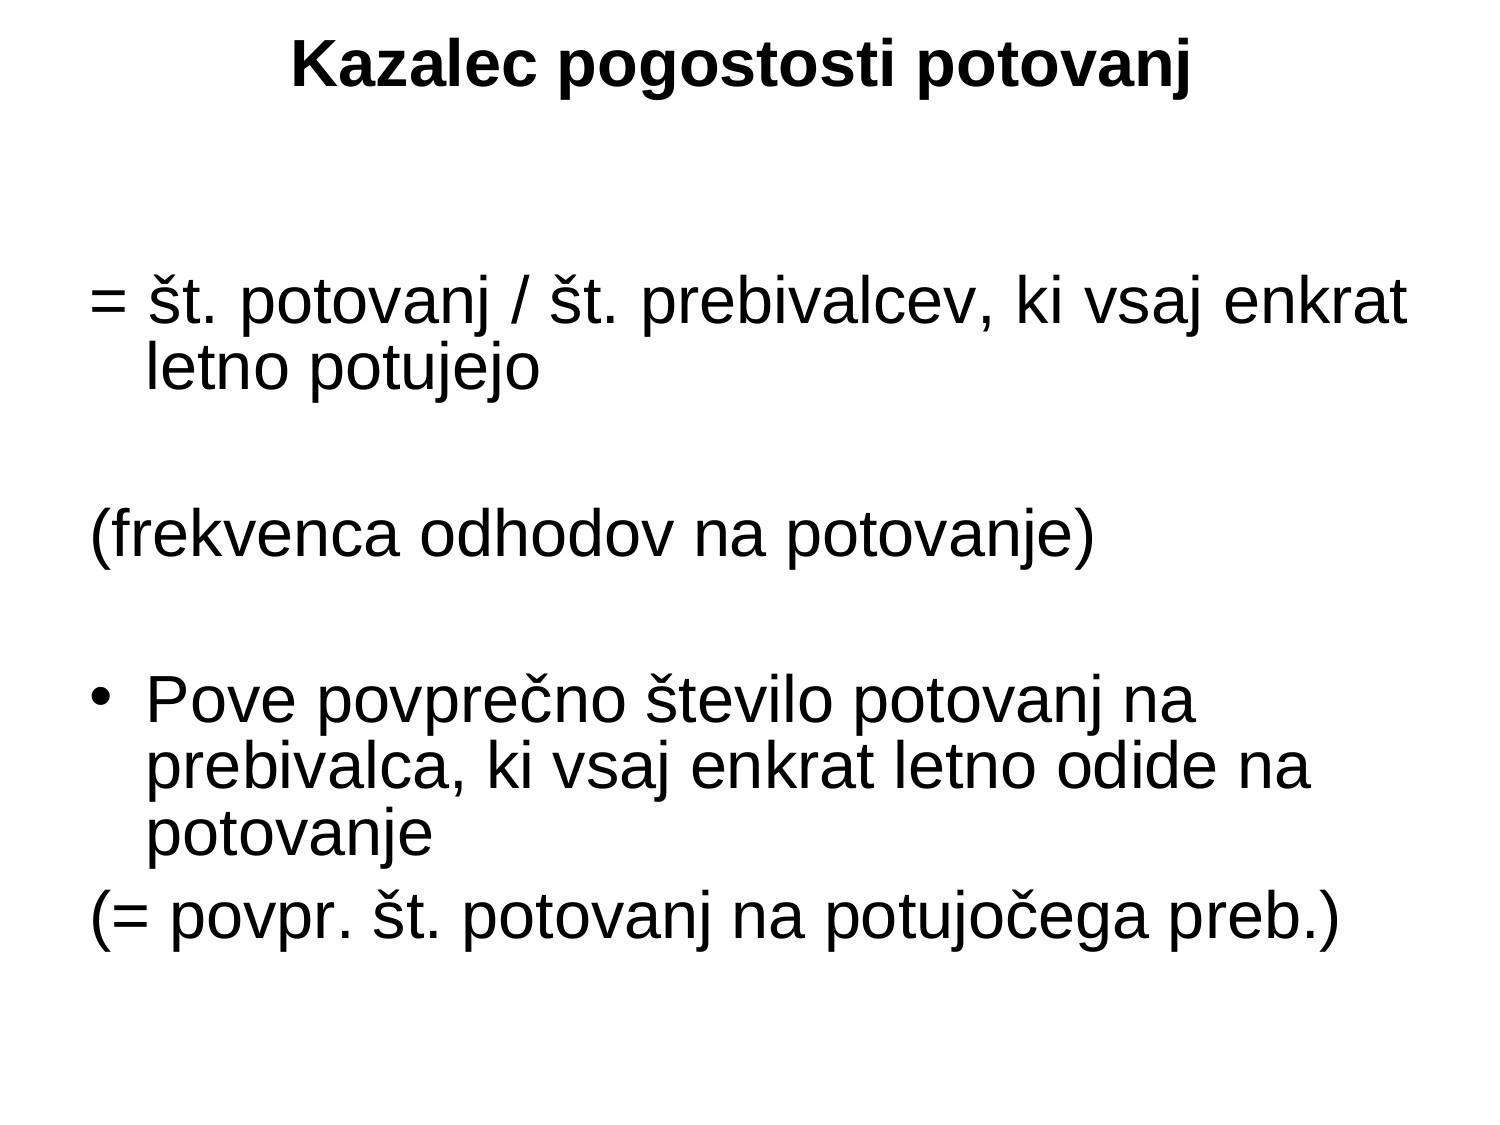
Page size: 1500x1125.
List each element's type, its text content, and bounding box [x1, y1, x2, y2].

list = št. potovanj / št. prebivalcev, ki vsaj enkrat letno potujejo (frekvenca odhodov na potovanje) Pove povprečno število potovanj na prebivalca, ki vsaj enkrat letno odide na potovanje (= povpr. št. potovanj na potujočega preb.) [75, 262, 1425, 1005]
title Kazalec pogostosti potovanj [76, 22, 1427, 187]
